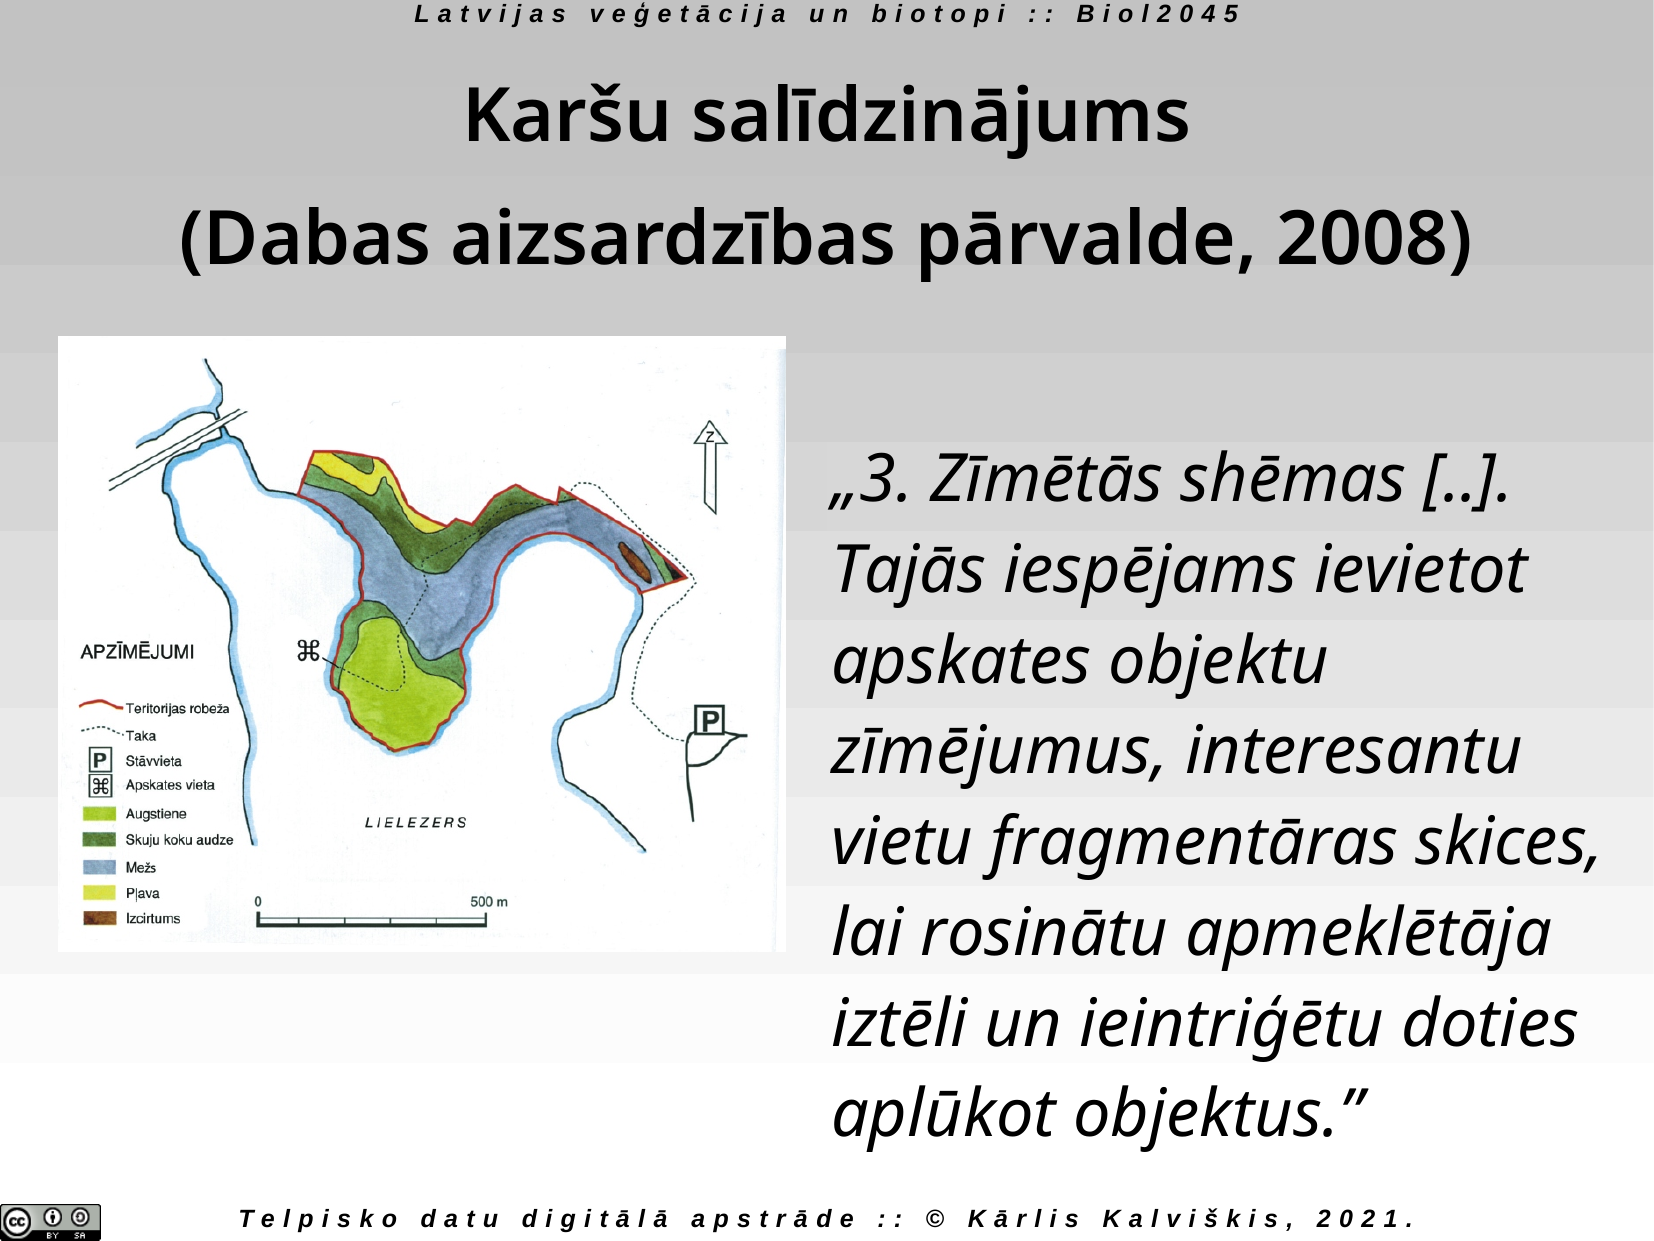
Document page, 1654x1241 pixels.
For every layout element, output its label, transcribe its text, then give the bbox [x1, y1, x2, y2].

title Karšu salīdzinājums (Dabas aizsardzības pārvalde, 2008) [29, 40, 1625, 288]
text_box „3. Zīmētās shēmas [..]. Tajās iespējams ievietot apskates objektu zīmējumus, interesantu vietu fragmentāras skices, lai rosinātu apmeklētāja iztēli un ieintriģētu doties aplūkot objektus.” [831, 430, 1620, 1187]
picture [0, 0, 1654, 1241]
